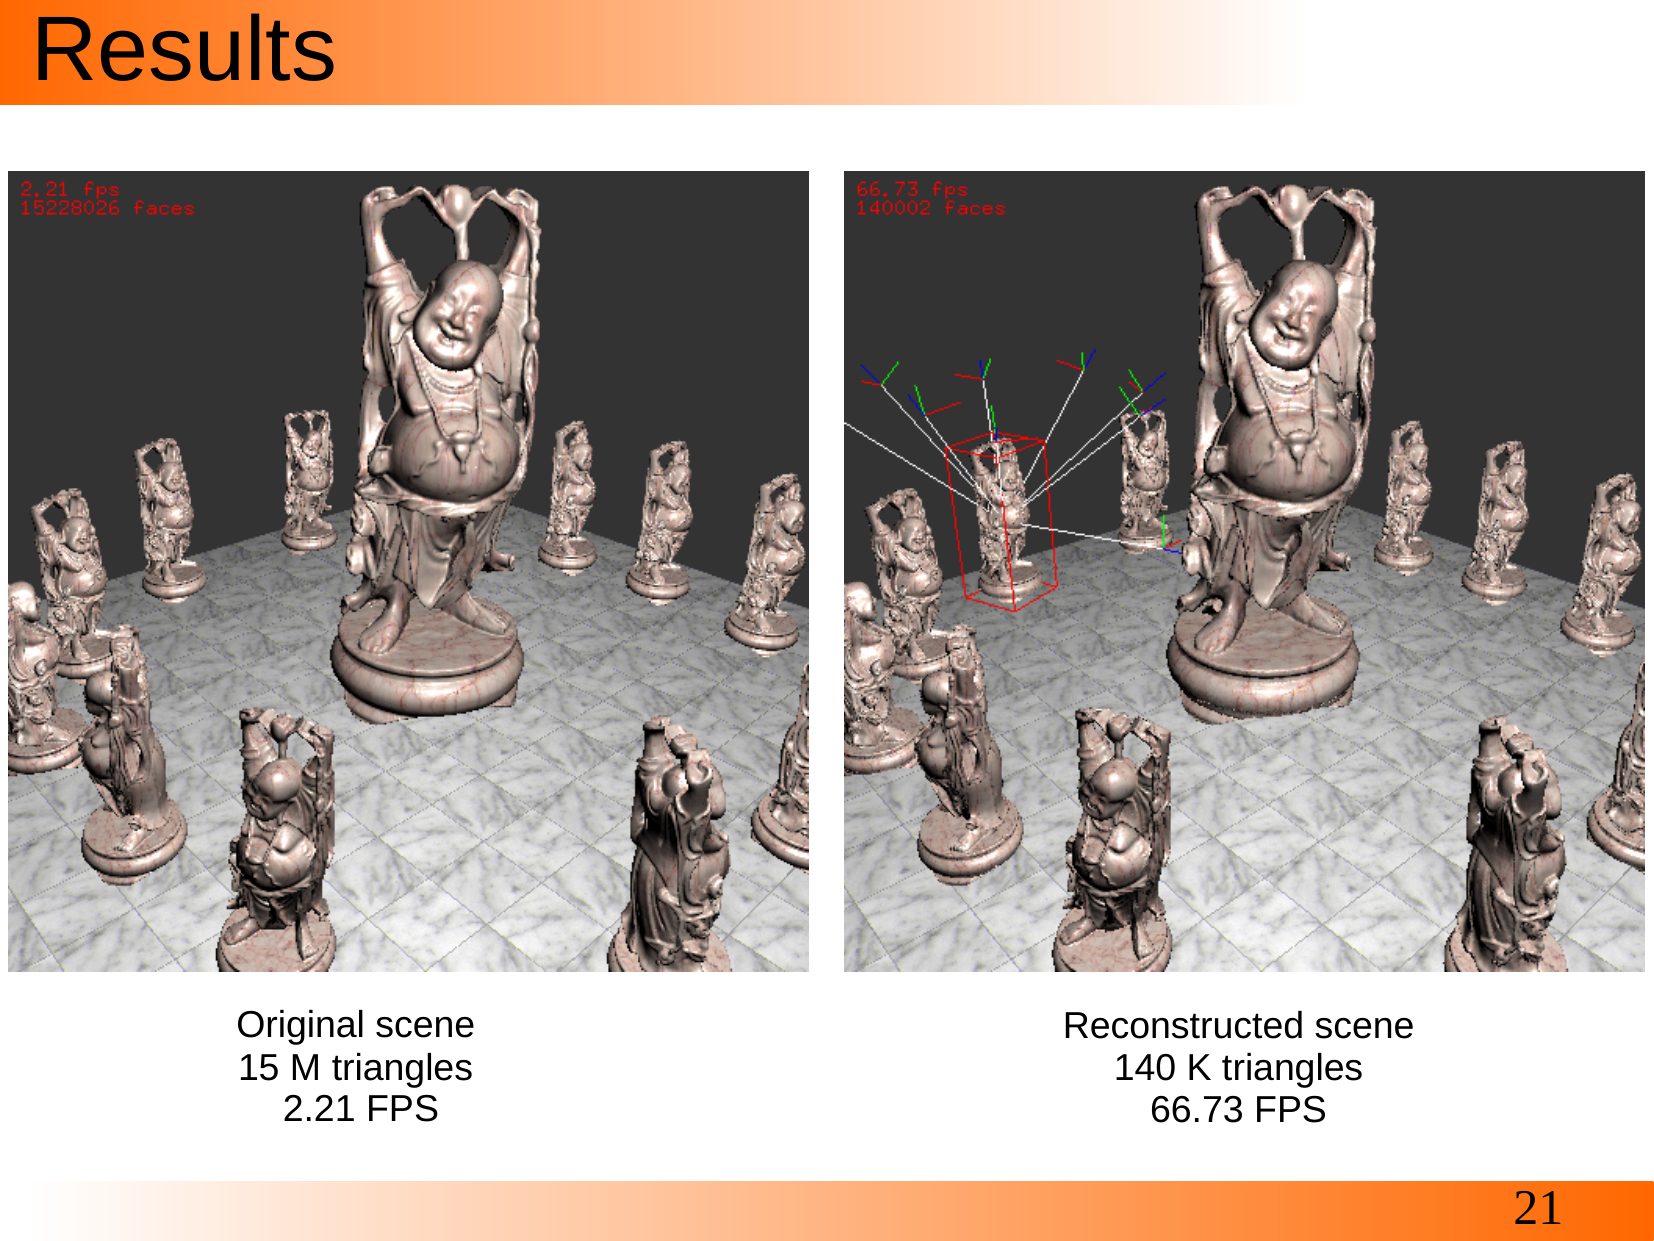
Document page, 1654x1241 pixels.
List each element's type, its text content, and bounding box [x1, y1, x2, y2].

text_box Original scene 15 M triangles 2.21 FPS [236, 1003, 491, 1130]
title Results [31, 0, 1423, 101]
picture [8, 171, 809, 972]
text_box Reconstructed scene 140 K triangles 66.73 FPS [1062, 1004, 1415, 1131]
picture [844, 171, 1645, 972]
